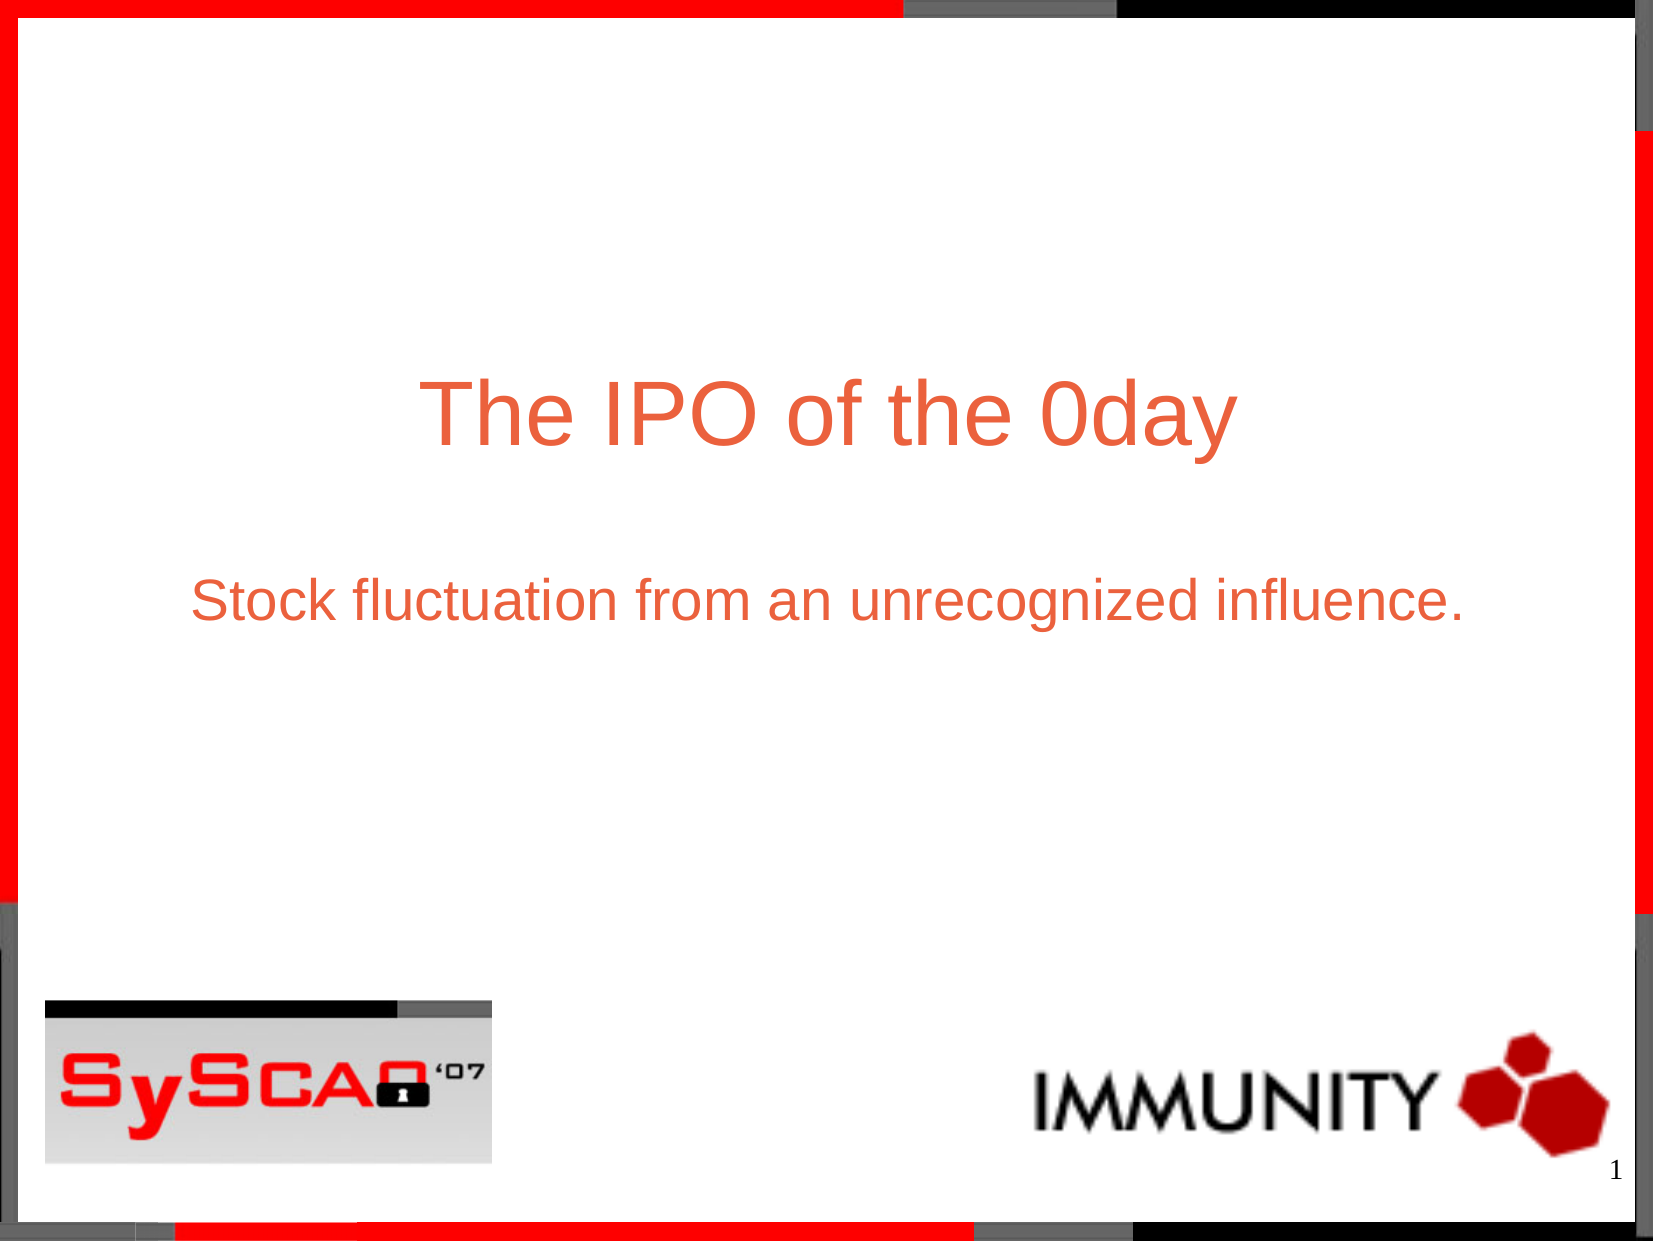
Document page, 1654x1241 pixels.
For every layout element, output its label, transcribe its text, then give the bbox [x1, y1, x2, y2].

picture [0, 0, 1653, 1241]
picture [45, 977, 492, 1186]
title The IPO of the 0day Stock fluctuation from an unrecognized influence. [85, 362, 1574, 633]
